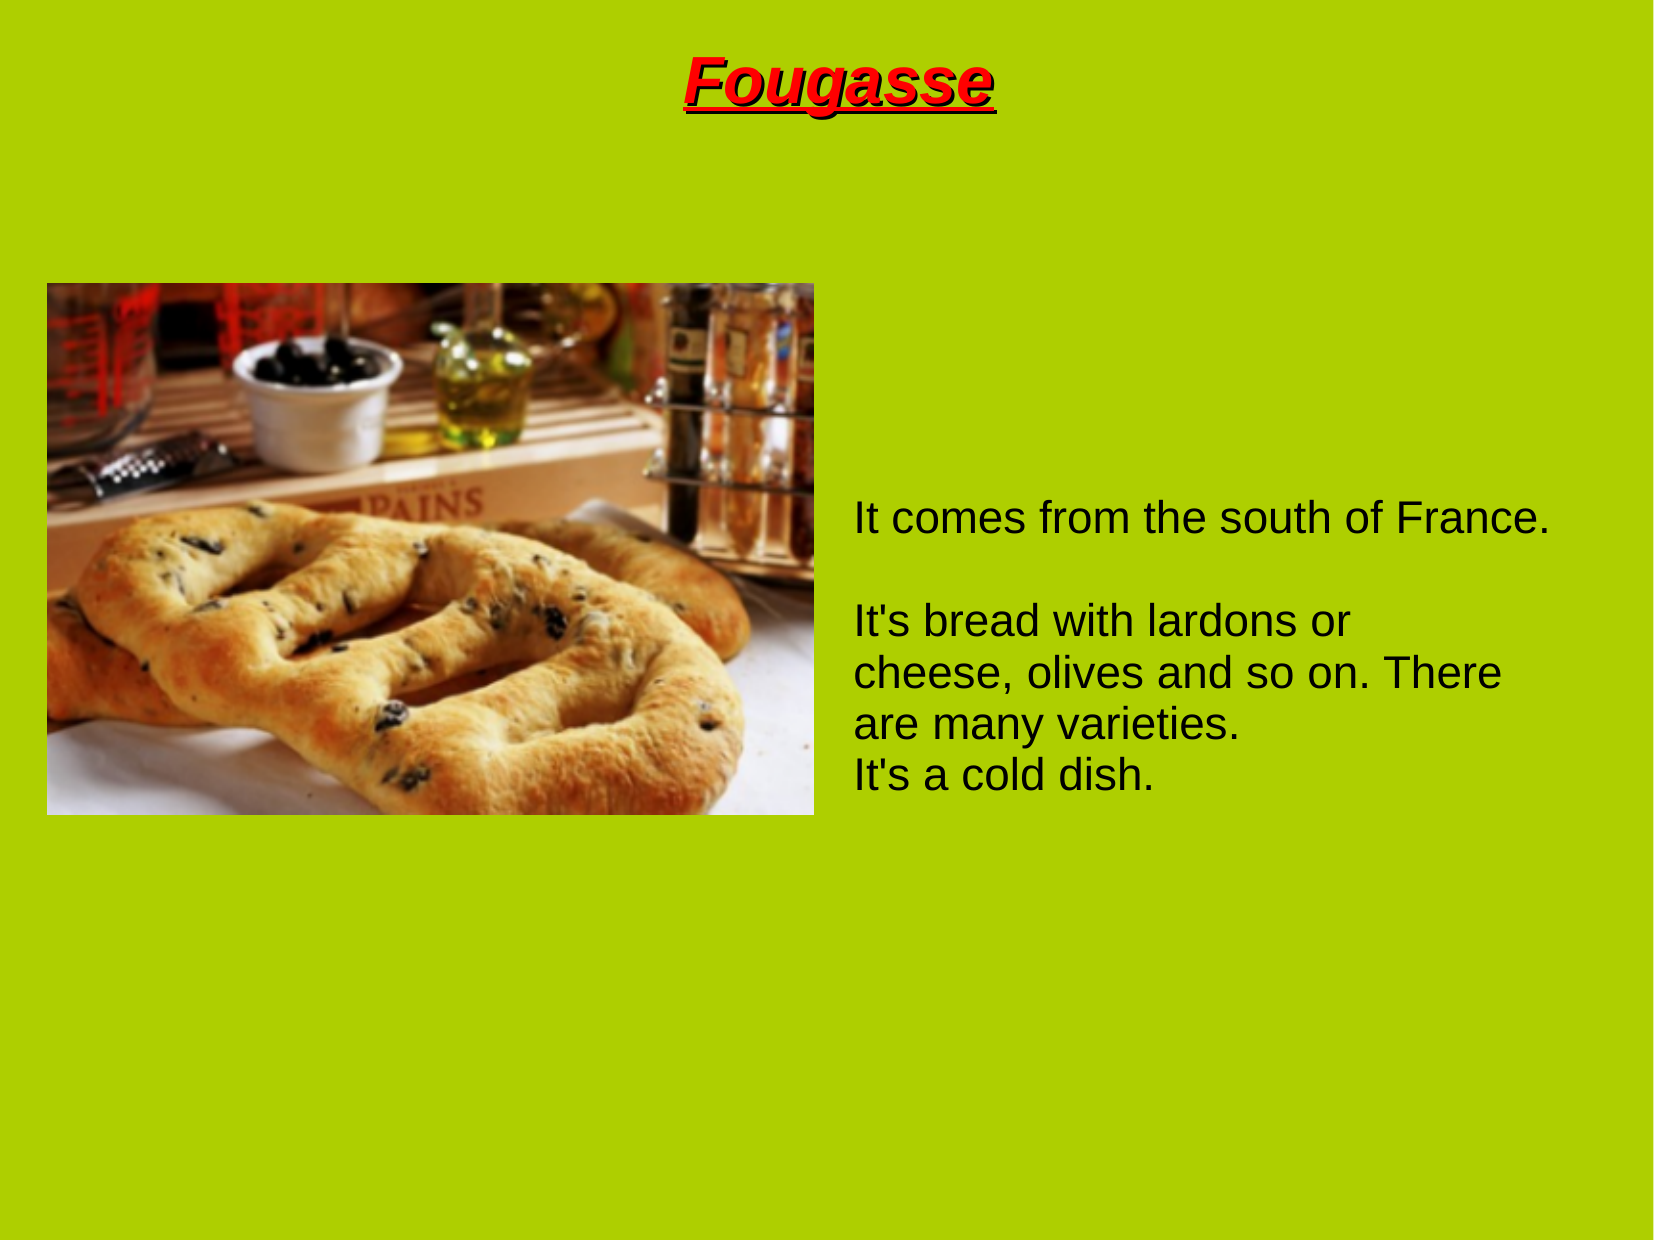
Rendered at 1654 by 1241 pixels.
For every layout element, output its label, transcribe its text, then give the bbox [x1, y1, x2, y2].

picture [47, 283, 814, 815]
text_box It comes from the south of France. [838, 484, 1654, 593]
text_box Fougasse [543, 35, 1134, 126]
text_box It's bread with lardons or cheese, olives and so on. There are many varieties. It's a cold dish. [838, 593, 1524, 807]
